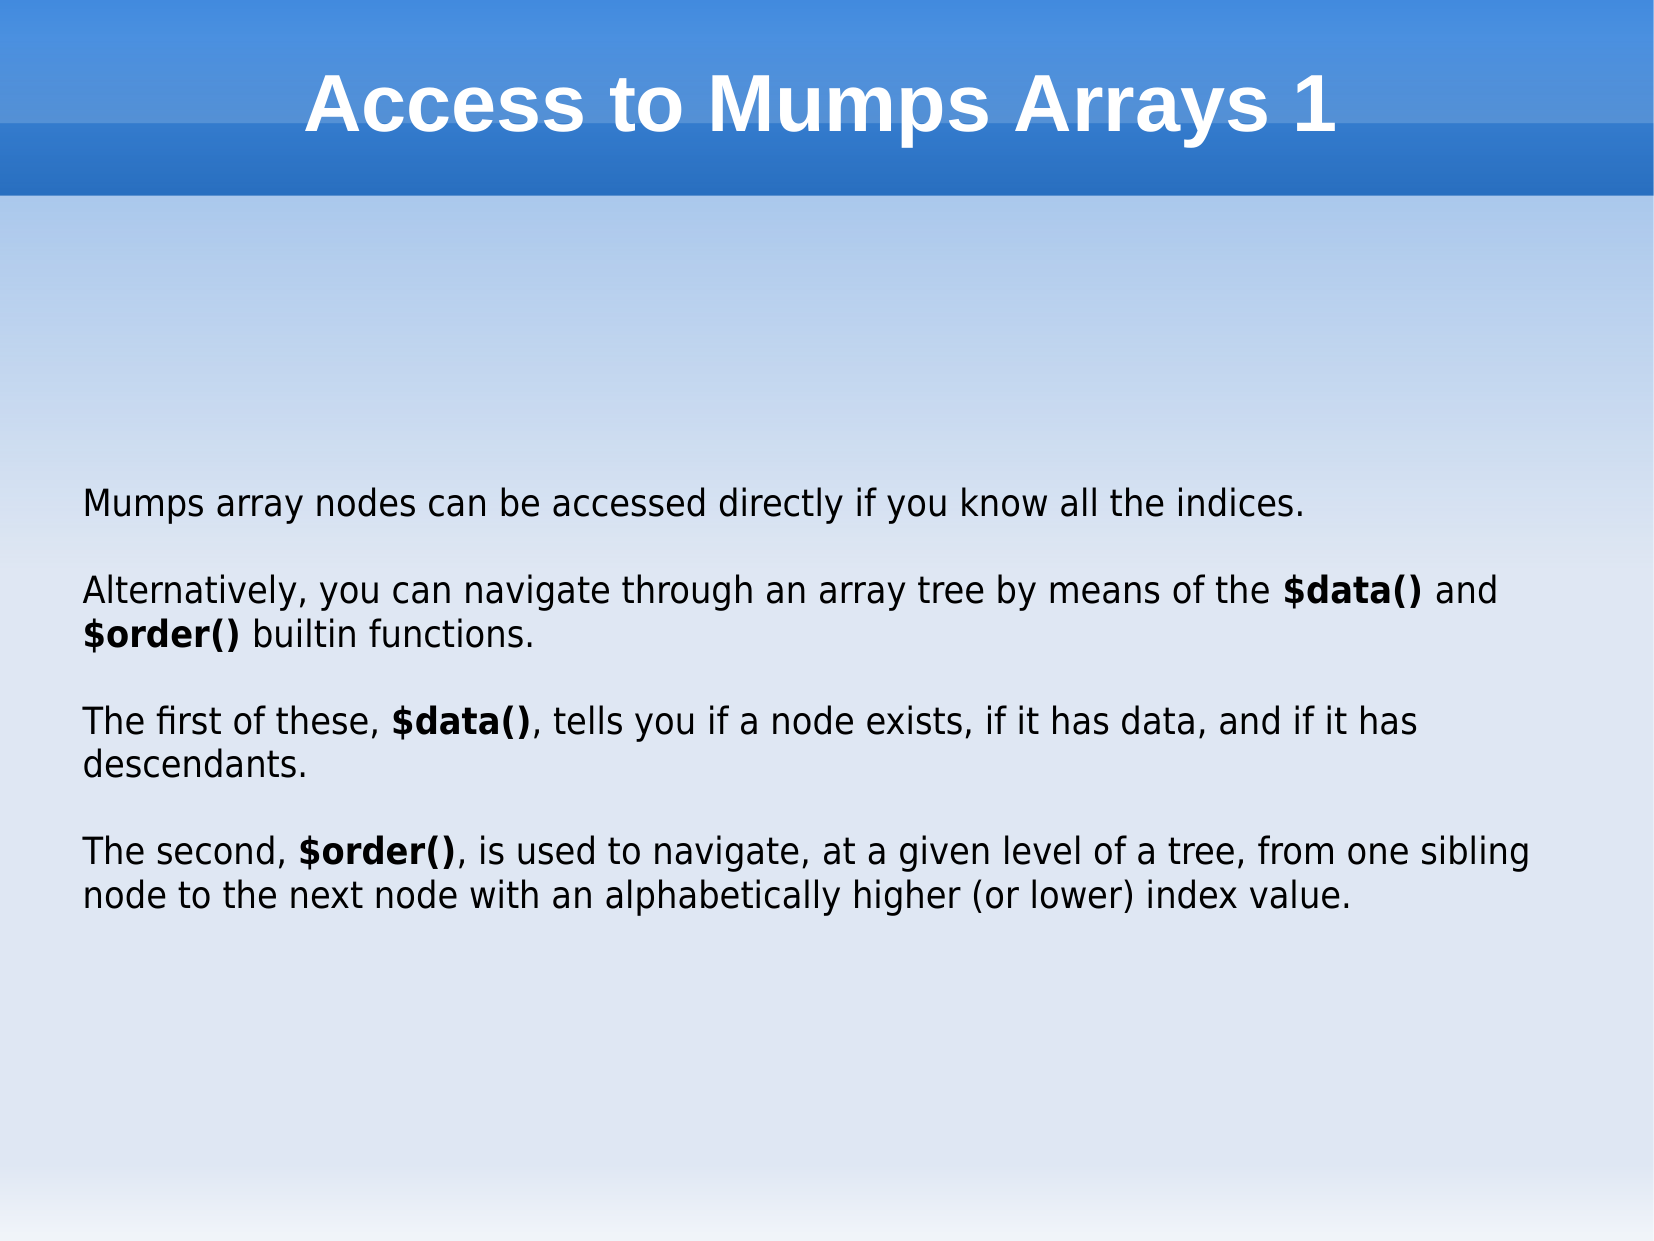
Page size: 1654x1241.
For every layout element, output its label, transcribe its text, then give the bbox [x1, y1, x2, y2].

title Access to Mumps Arrays 1 [76, 0, 1565, 208]
subtitle Mumps array nodes can be accessed directly if you know all the indices. Alternatively, you can navigate through an array tree by means of the $data() and $order() builtin functions. The first of these, $data(), tells you if a node exists, if it has data, and if it has descendants. The second, $order(), is used to navigate, at a given level of a tree, from one sibling node to the next node with an alphabetically higher (or lower) index value. [82, 290, 1571, 1109]
picture [0, 0, 1654, 1241]
